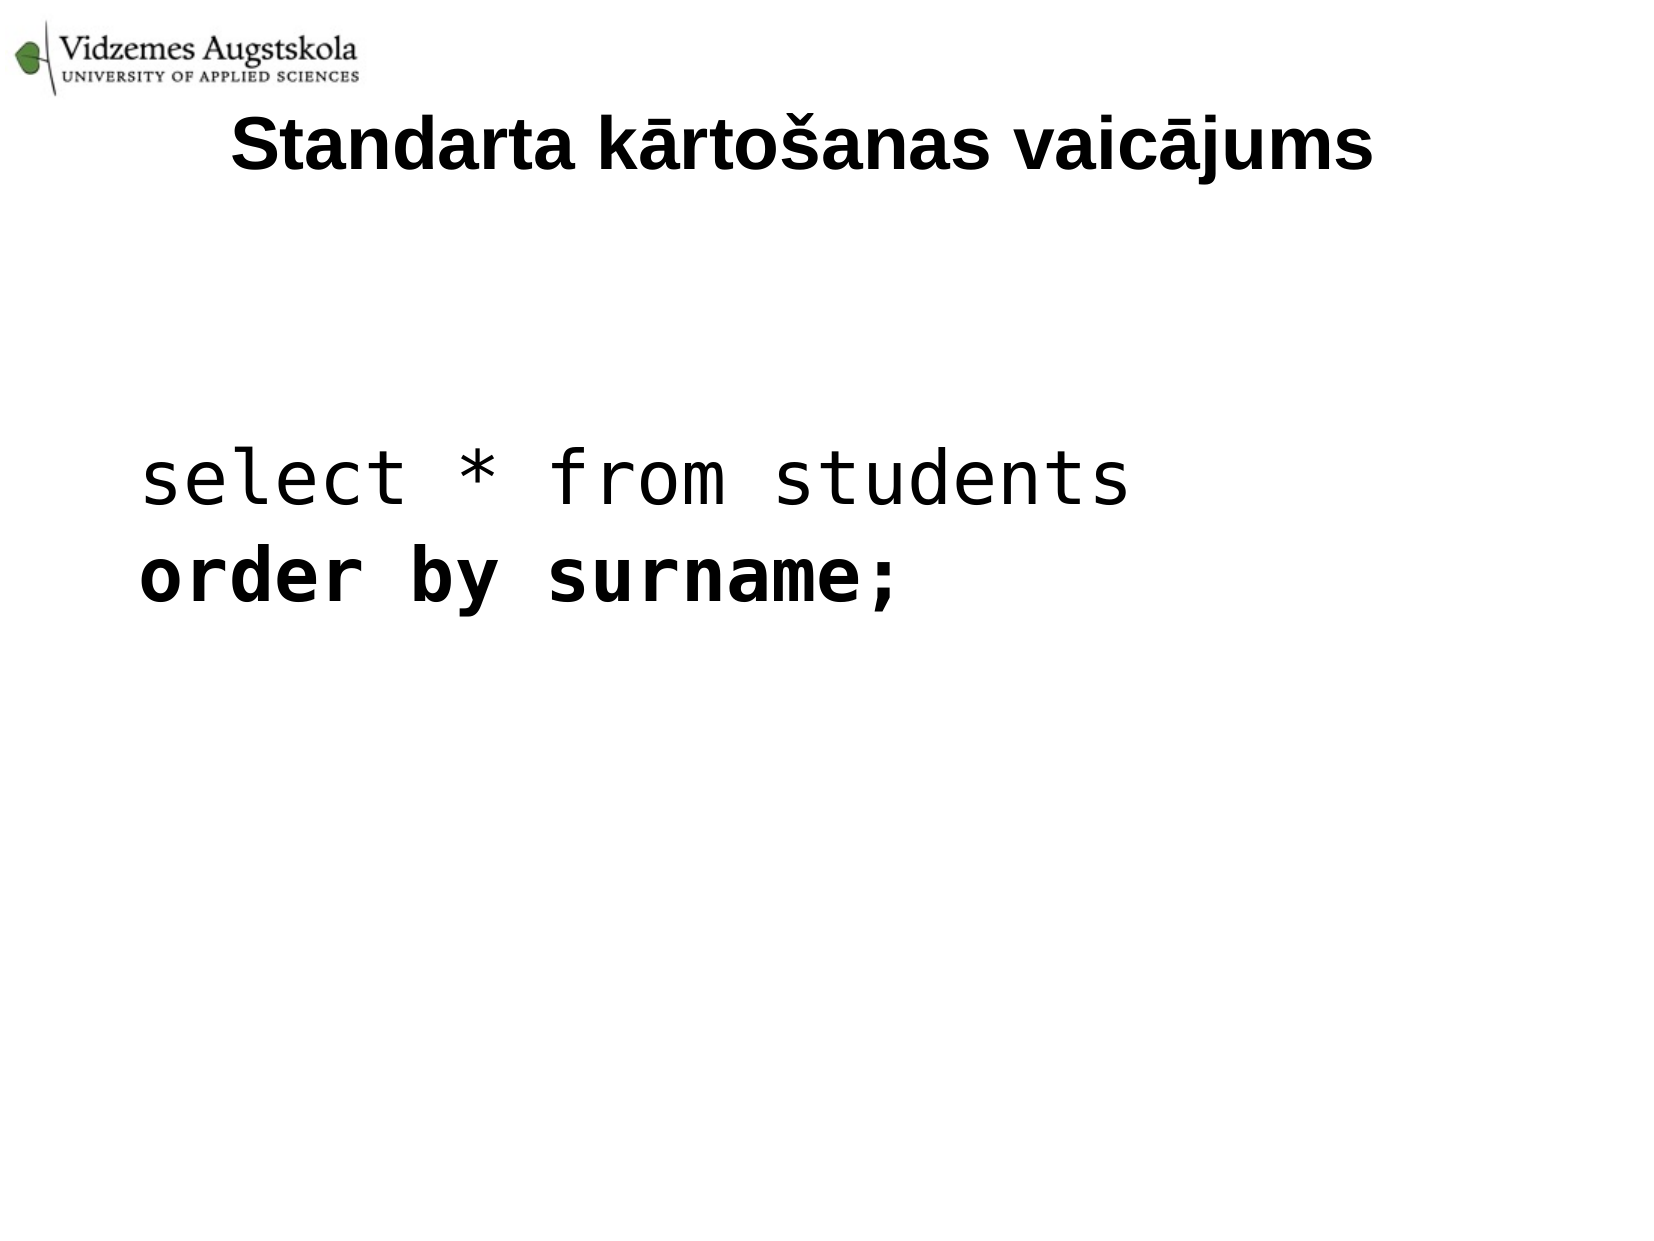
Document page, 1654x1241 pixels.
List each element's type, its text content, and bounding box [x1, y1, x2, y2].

list select * from students order by surname; [82, 236, 1569, 1107]
picture [5, 2, 368, 113]
title Standarta kārtošanas vaicājums [94, 103, 1512, 188]
